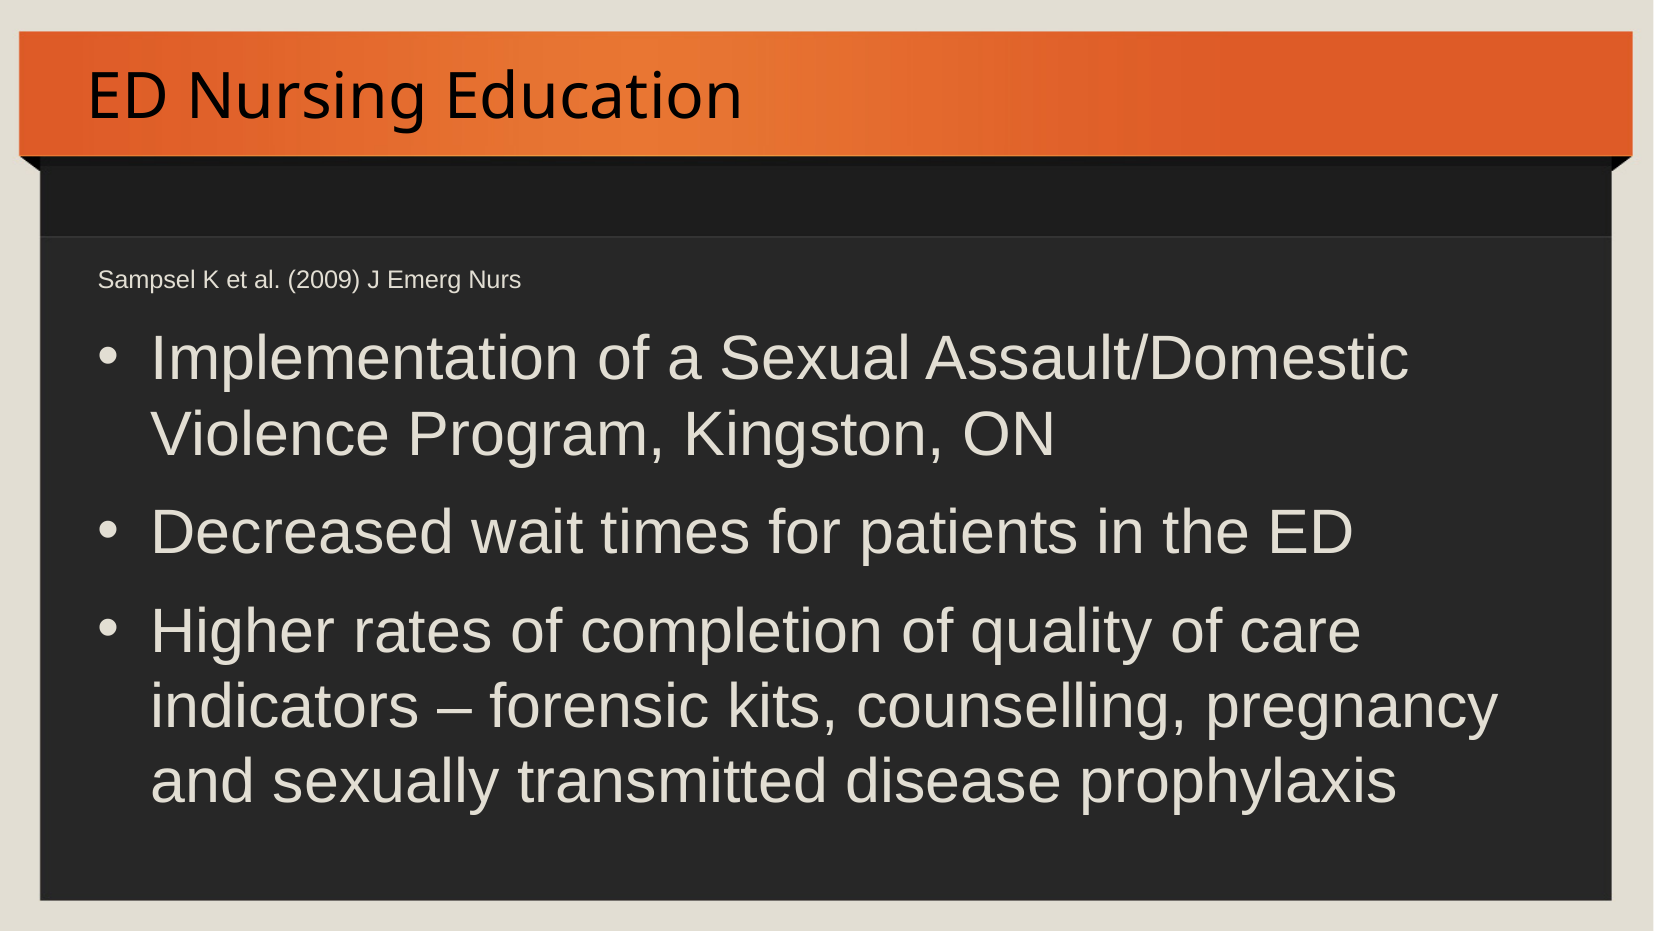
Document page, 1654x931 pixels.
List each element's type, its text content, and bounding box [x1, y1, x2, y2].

picture [0, 0, 1654, 931]
title ED Nursing Education [71, 46, 1597, 140]
list Sampsel K et al. (2009) J Emerg Nurs Implementation of a Sexual Assault/Domestic Violence Program, Kingston, ON Decreased wait times for patients in the ED Higher rates of completion of quality of care indicators – forensic kits, counselling, pregnancy and sexually transmitted disease prophylaxis [82, 255, 1571, 831]
